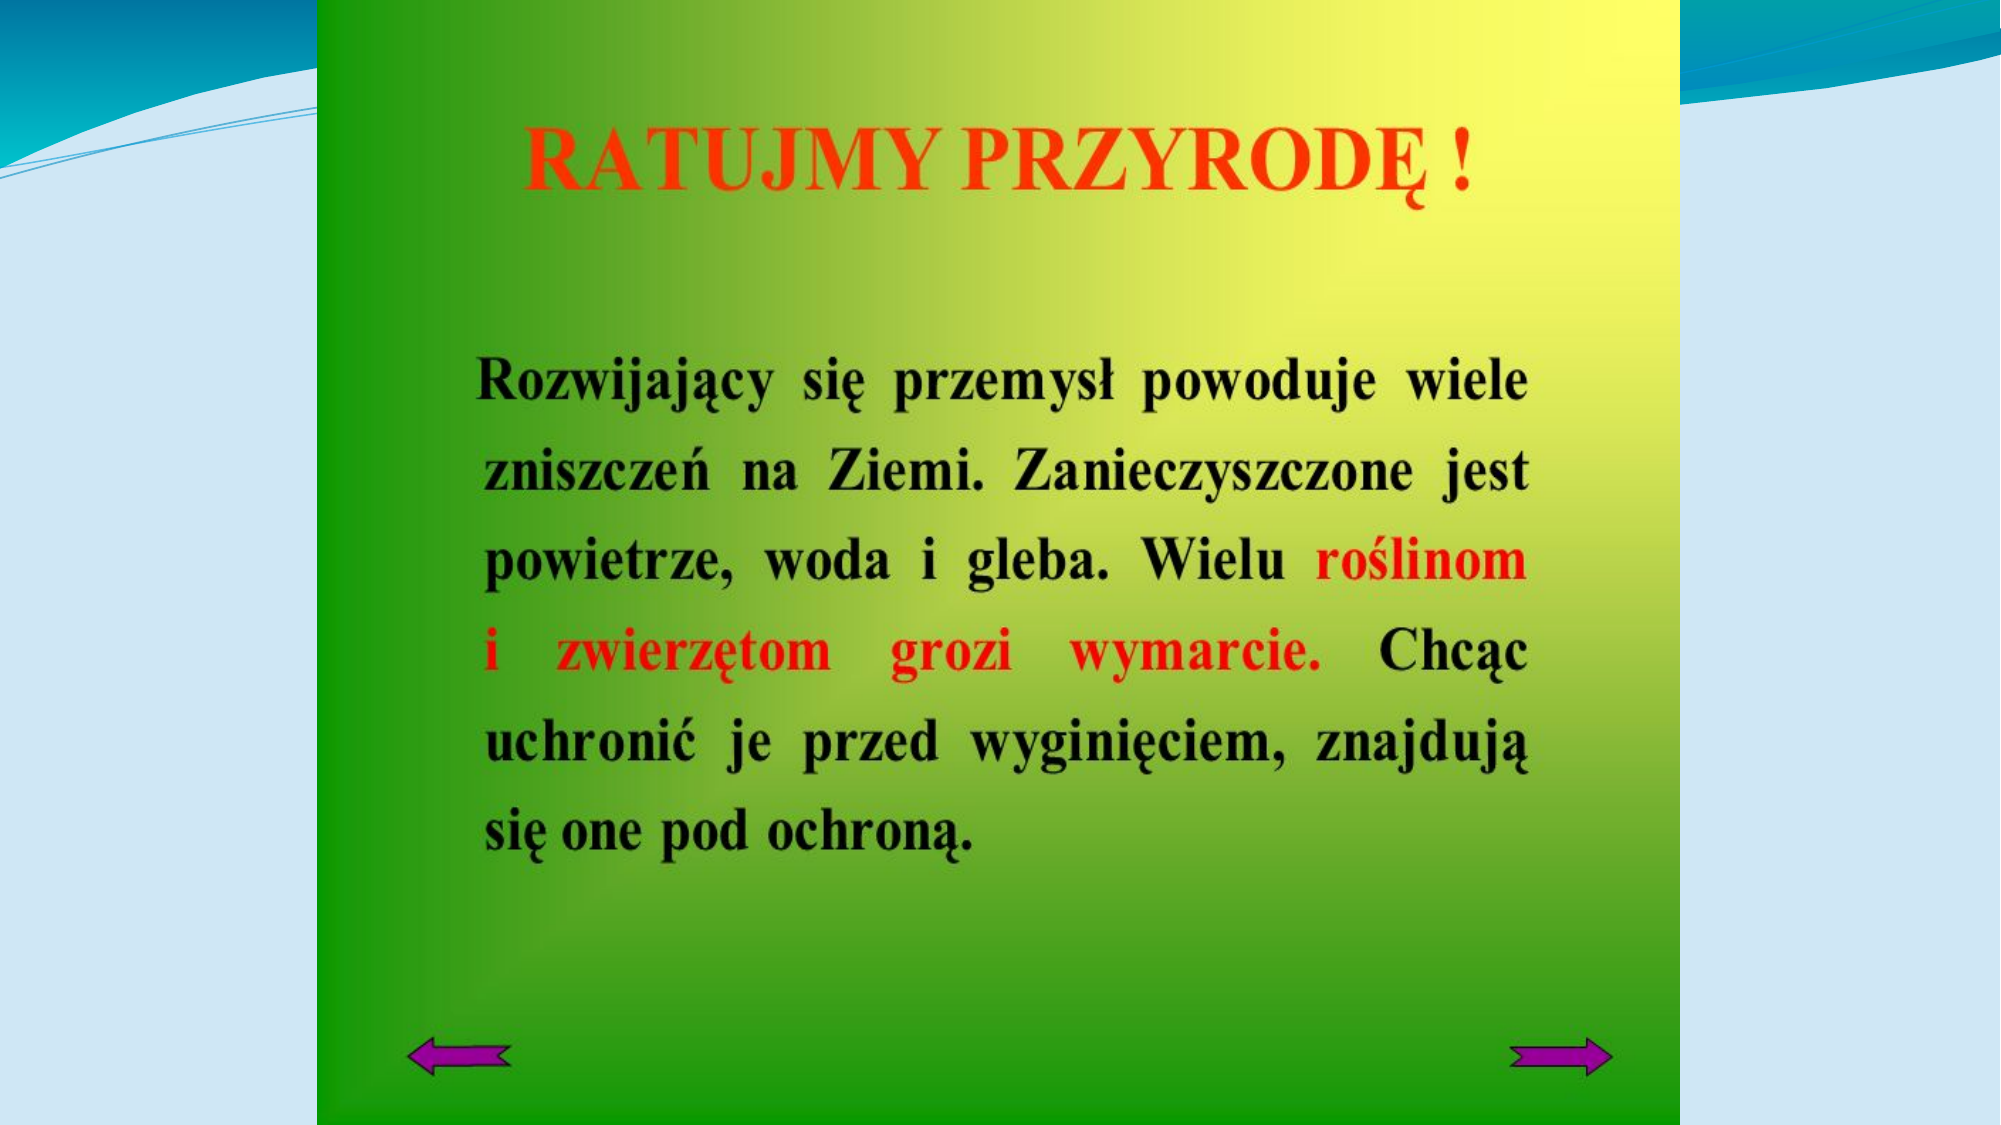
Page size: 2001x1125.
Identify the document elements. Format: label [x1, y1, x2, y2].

picture [317, 0, 1680, 1125]
